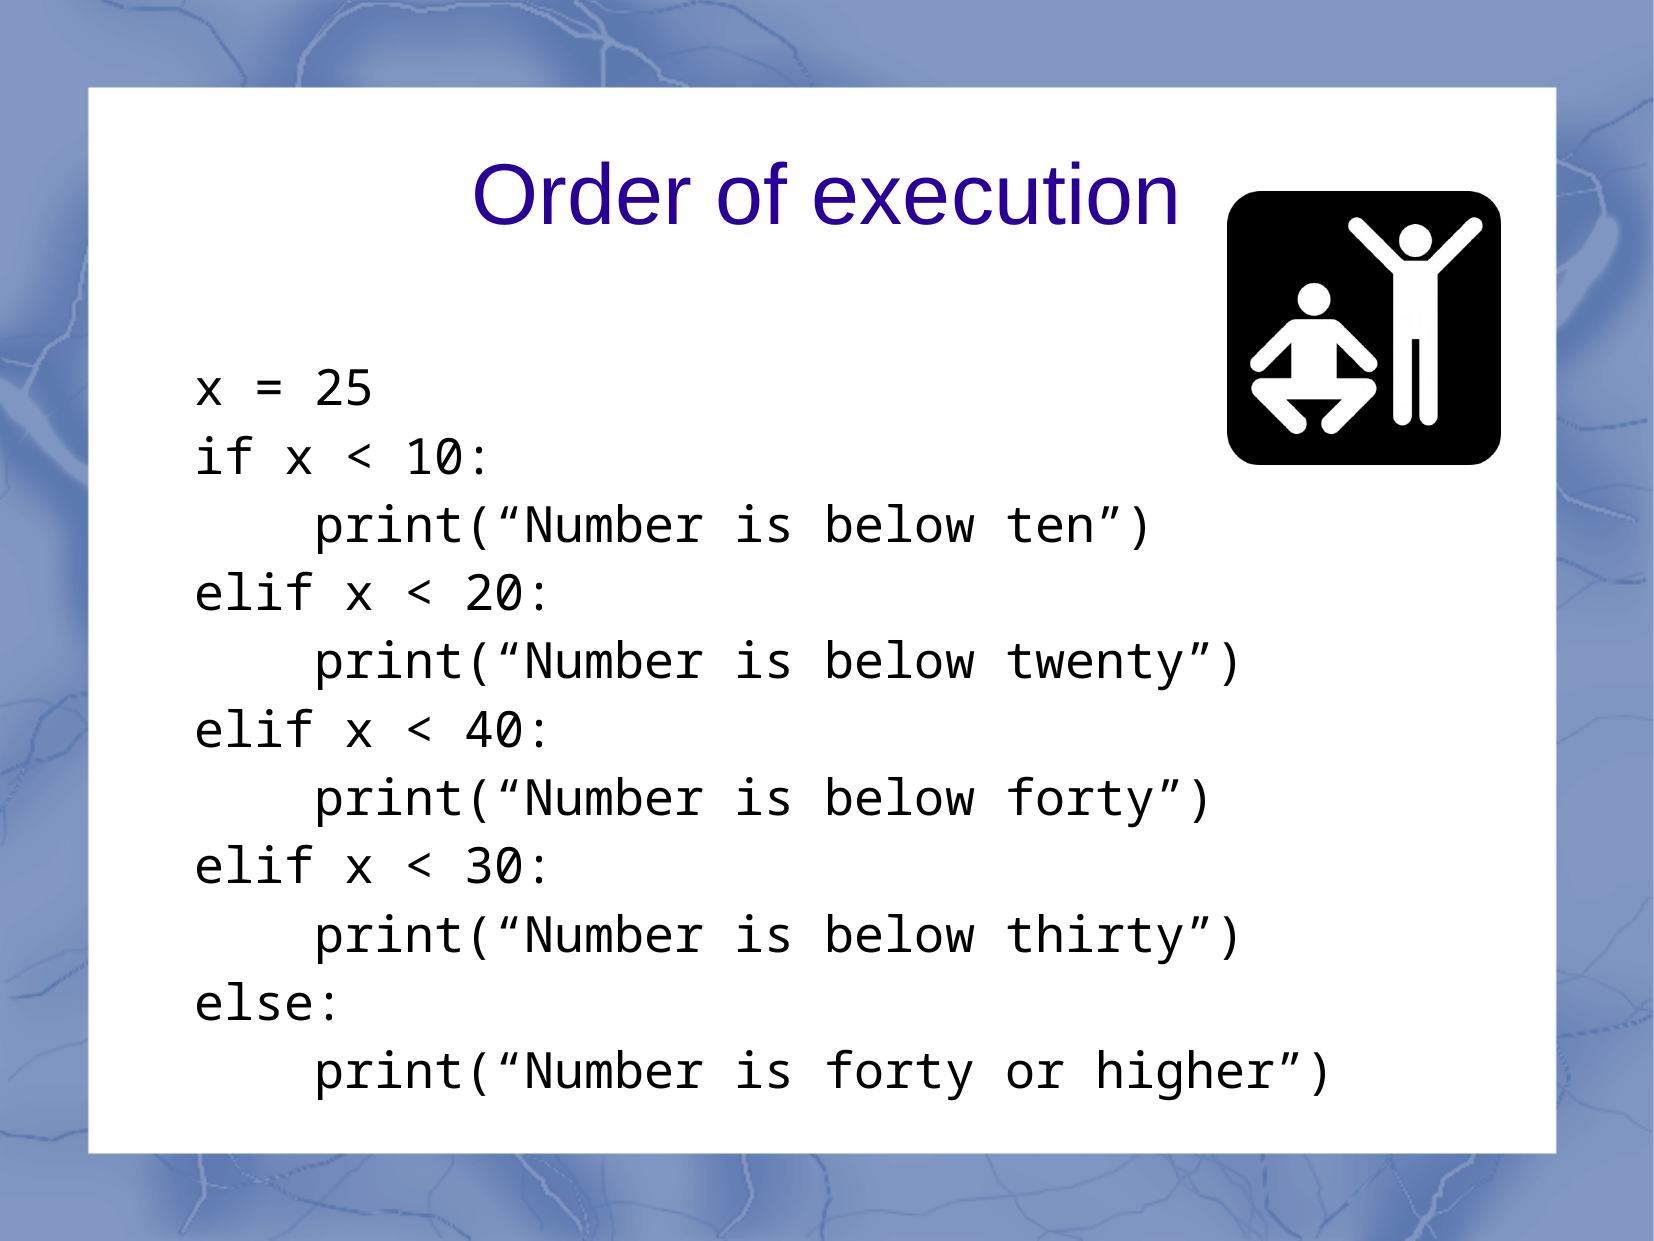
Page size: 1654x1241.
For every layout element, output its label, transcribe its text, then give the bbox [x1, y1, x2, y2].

text_box x = 25 if x < 10: print(“Number is below ten”) elif x < 20: print(“Number is below twenty”) elif x < 40: print(“Number is below forty”) elif x < 30: print(“Number is below thirty”) else: print(“Number is forty or higher”) [180, 345, 1350, 998]
picture [0, 0, 1654, 1241]
title Order of execution [118, 90, 1536, 298]
